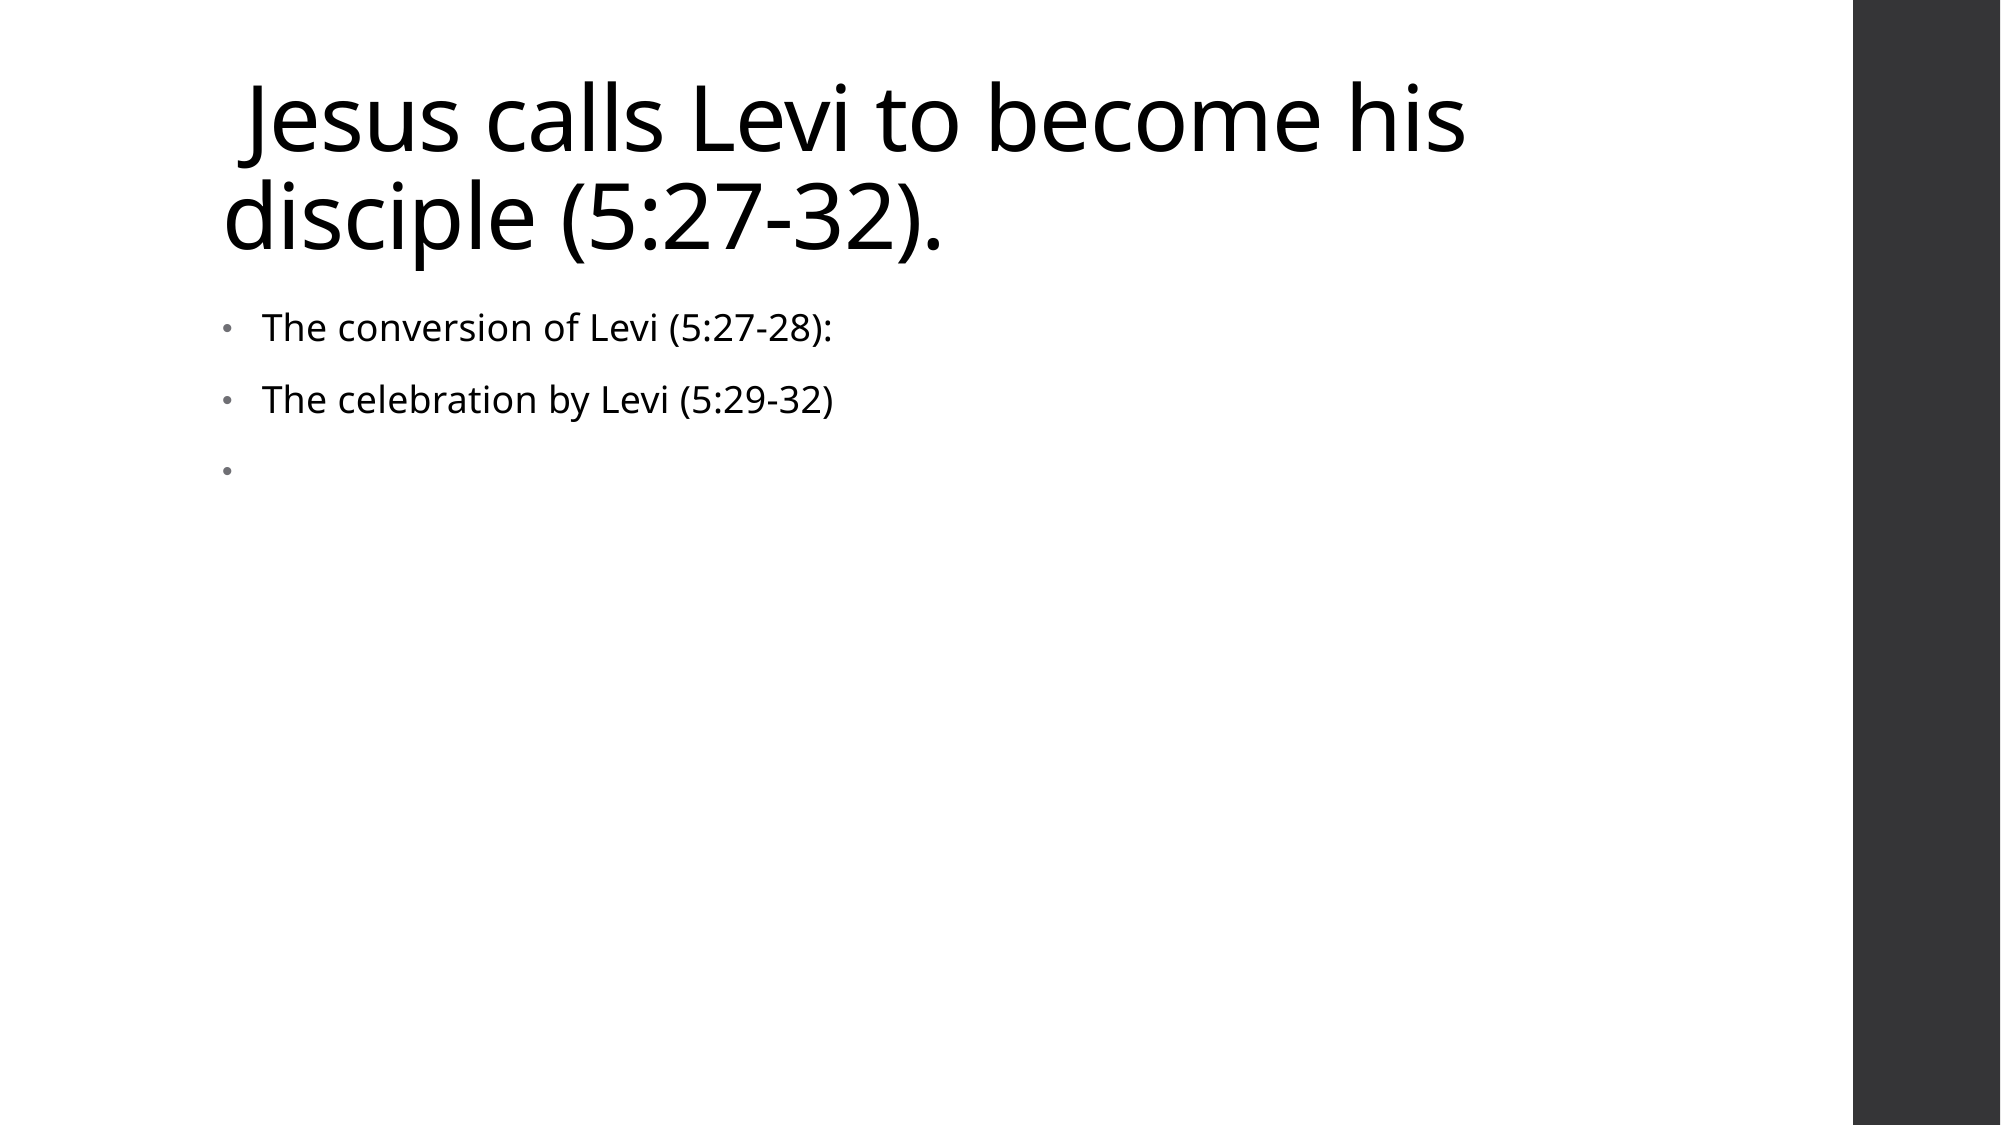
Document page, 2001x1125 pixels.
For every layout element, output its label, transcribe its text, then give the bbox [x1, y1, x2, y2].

list The conversion of Levi (5:27-28): The celebration by Levi (5:29-32) [206, 299, 1617, 1014]
title Jesus calls Levi to become his disciple (5:27-32). [206, 60, 1797, 278]
